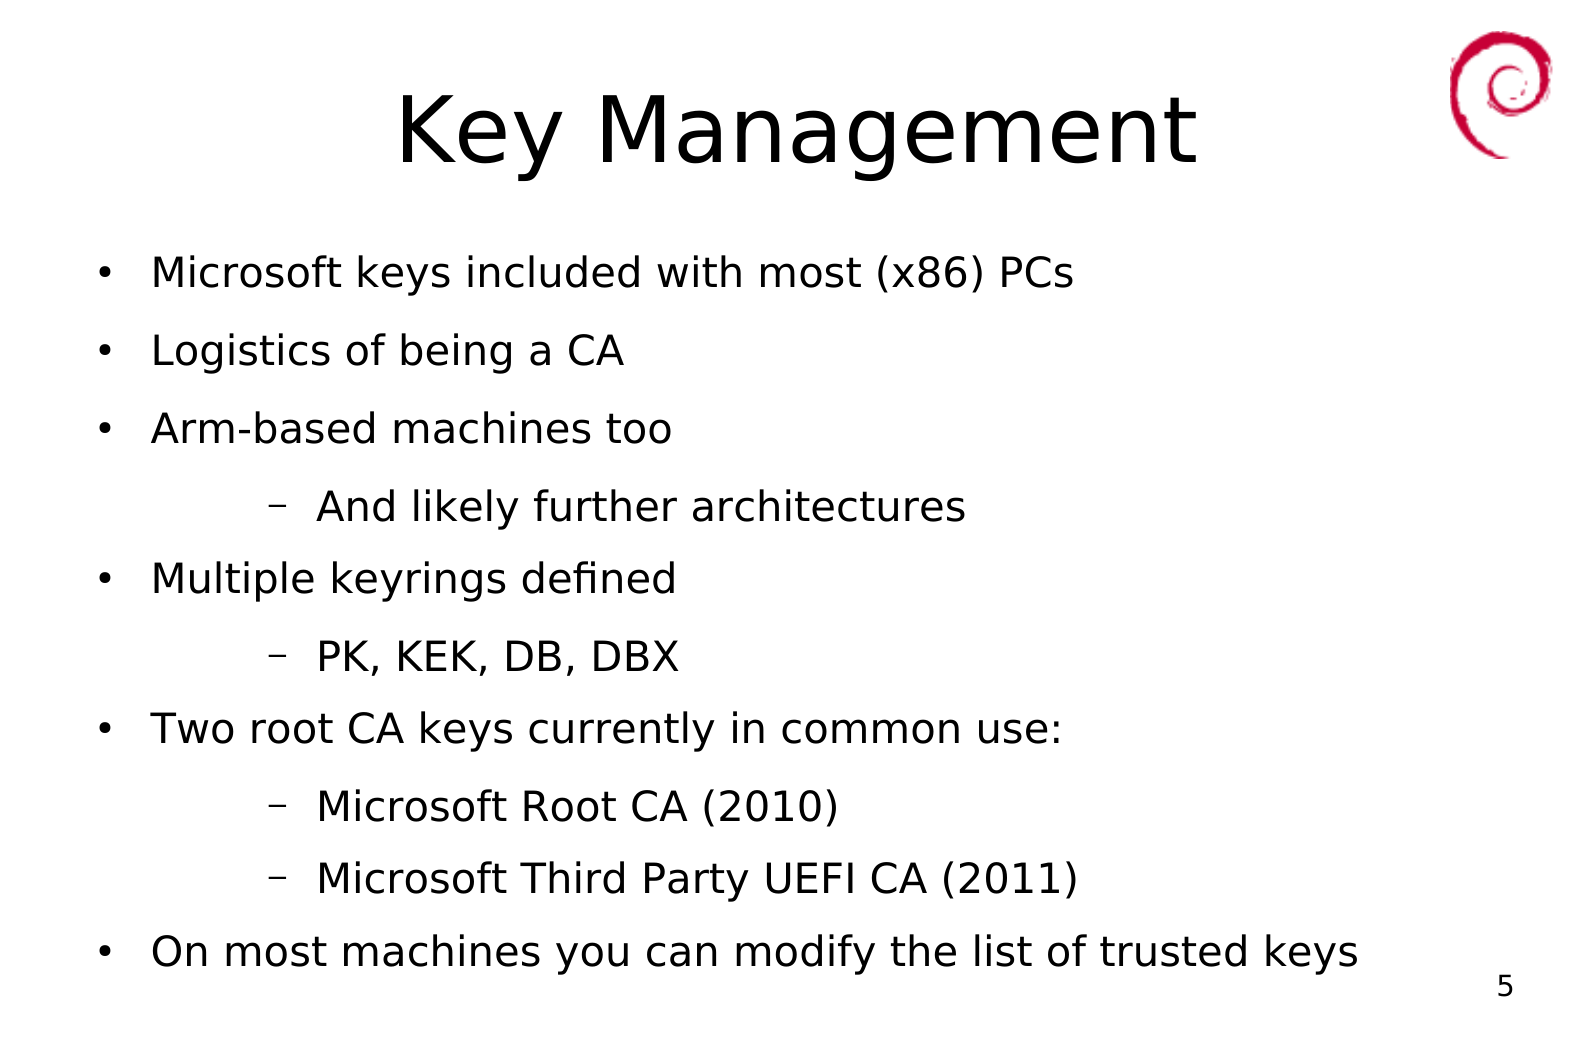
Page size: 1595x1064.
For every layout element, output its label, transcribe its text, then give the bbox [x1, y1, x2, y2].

picture [1450, 31, 1555, 159]
list Microsoft keys included with most (x86) PCs Logistics of being a CA Arm-based machines too And likely further architectures Multiple keyrings defined PK, KEK, DB, DBX Two root CA keys currently in common use: Microsoft Root CA (2010) Microsoft Third Party UEFI CA (2011) On most machines you can modify the list of trusted keys [79, 248, 1515, 976]
title Key Management [79, 42, 1515, 220]
